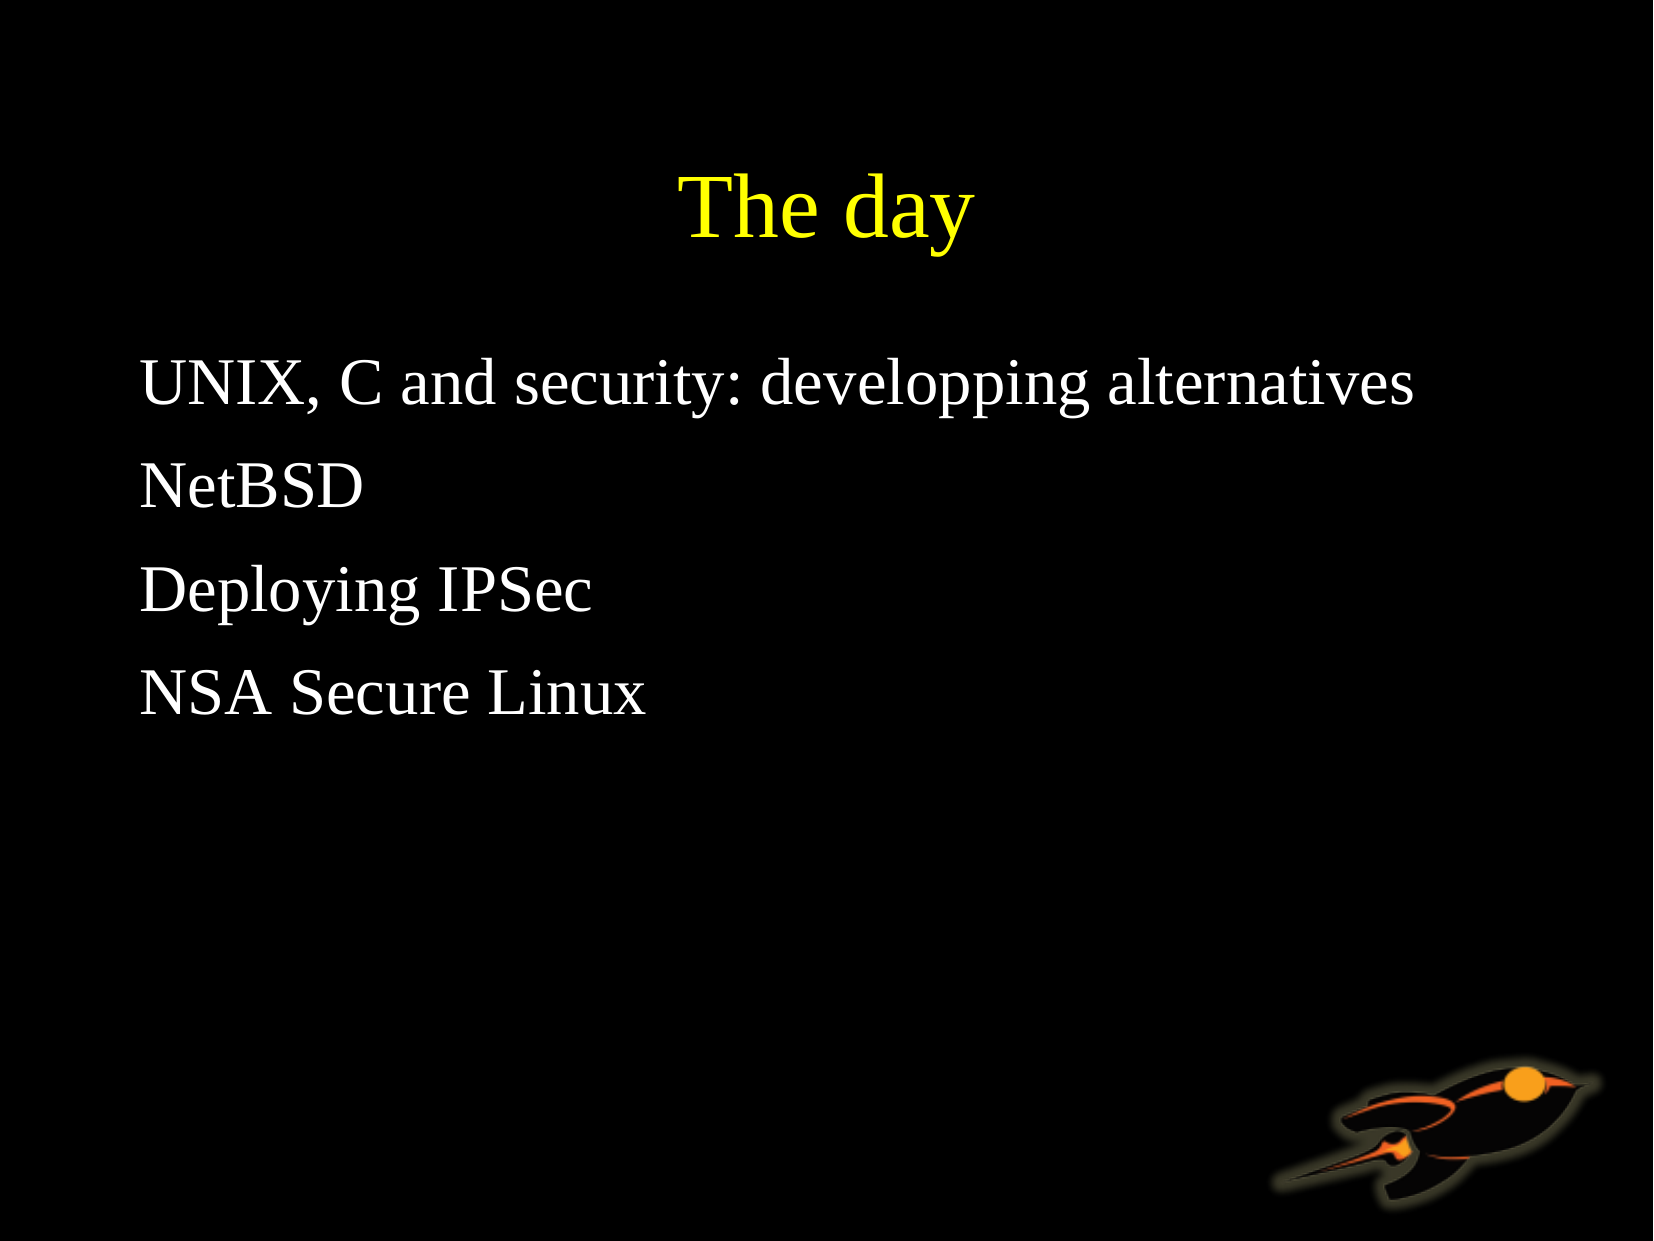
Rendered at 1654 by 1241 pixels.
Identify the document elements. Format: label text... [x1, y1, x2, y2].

title The day [121, 102, 1533, 311]
list UNIX, C and security: developping alternatives NetBSD Deploying IPSec NSA Secure Linux [121, 344, 1533, 1127]
picture [1219, 1032, 1653, 1241]
